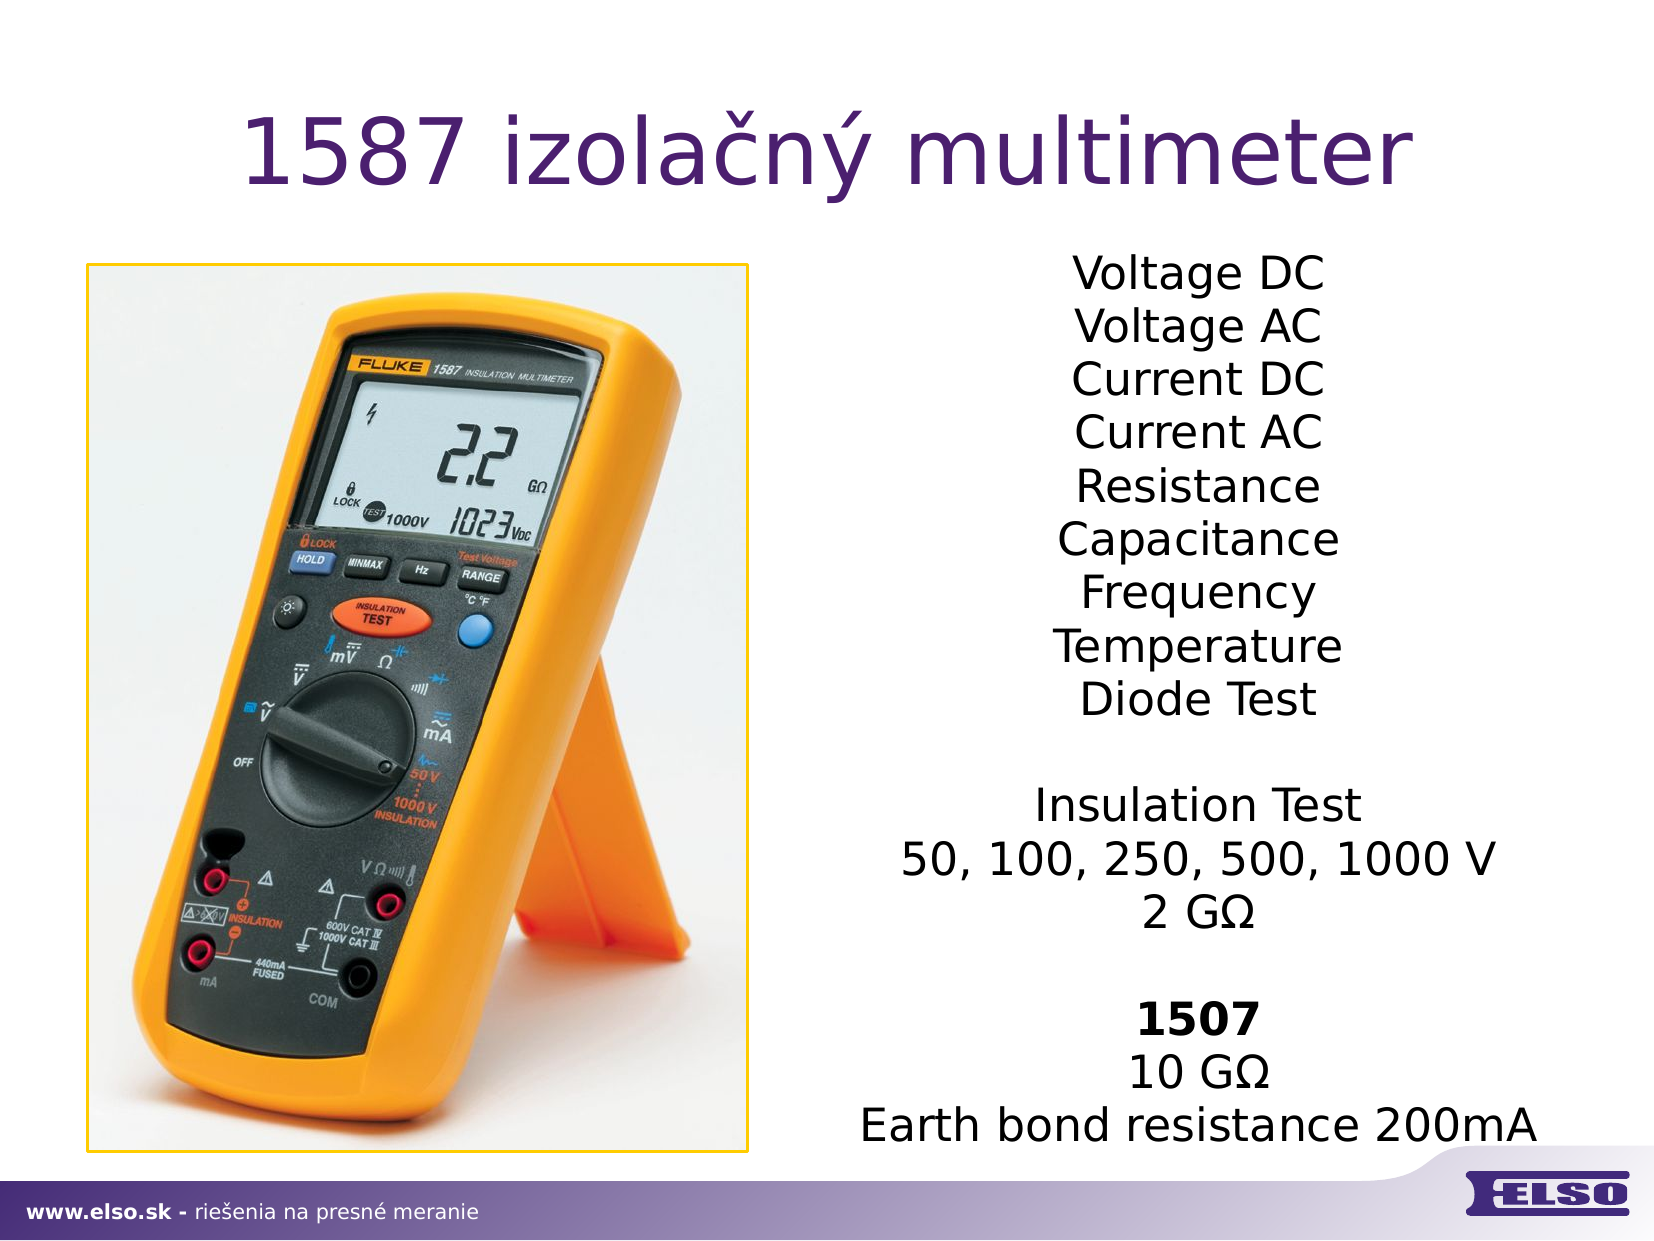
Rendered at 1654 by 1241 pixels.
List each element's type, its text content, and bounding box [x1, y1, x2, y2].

subtitle Voltage DC Voltage AC Current DC Current AC Resistance Capacitance Frequency Temperature Diode Test Insulation Test 50, 100, 250, 500, 1000 V 2 GΩ 1507 10 GΩ Earth bond resistance 200mA [826, 246, 1571, 1153]
picture [88, 265, 746, 1150]
title 1587 izolačný multimeter [82, 49, 1571, 257]
